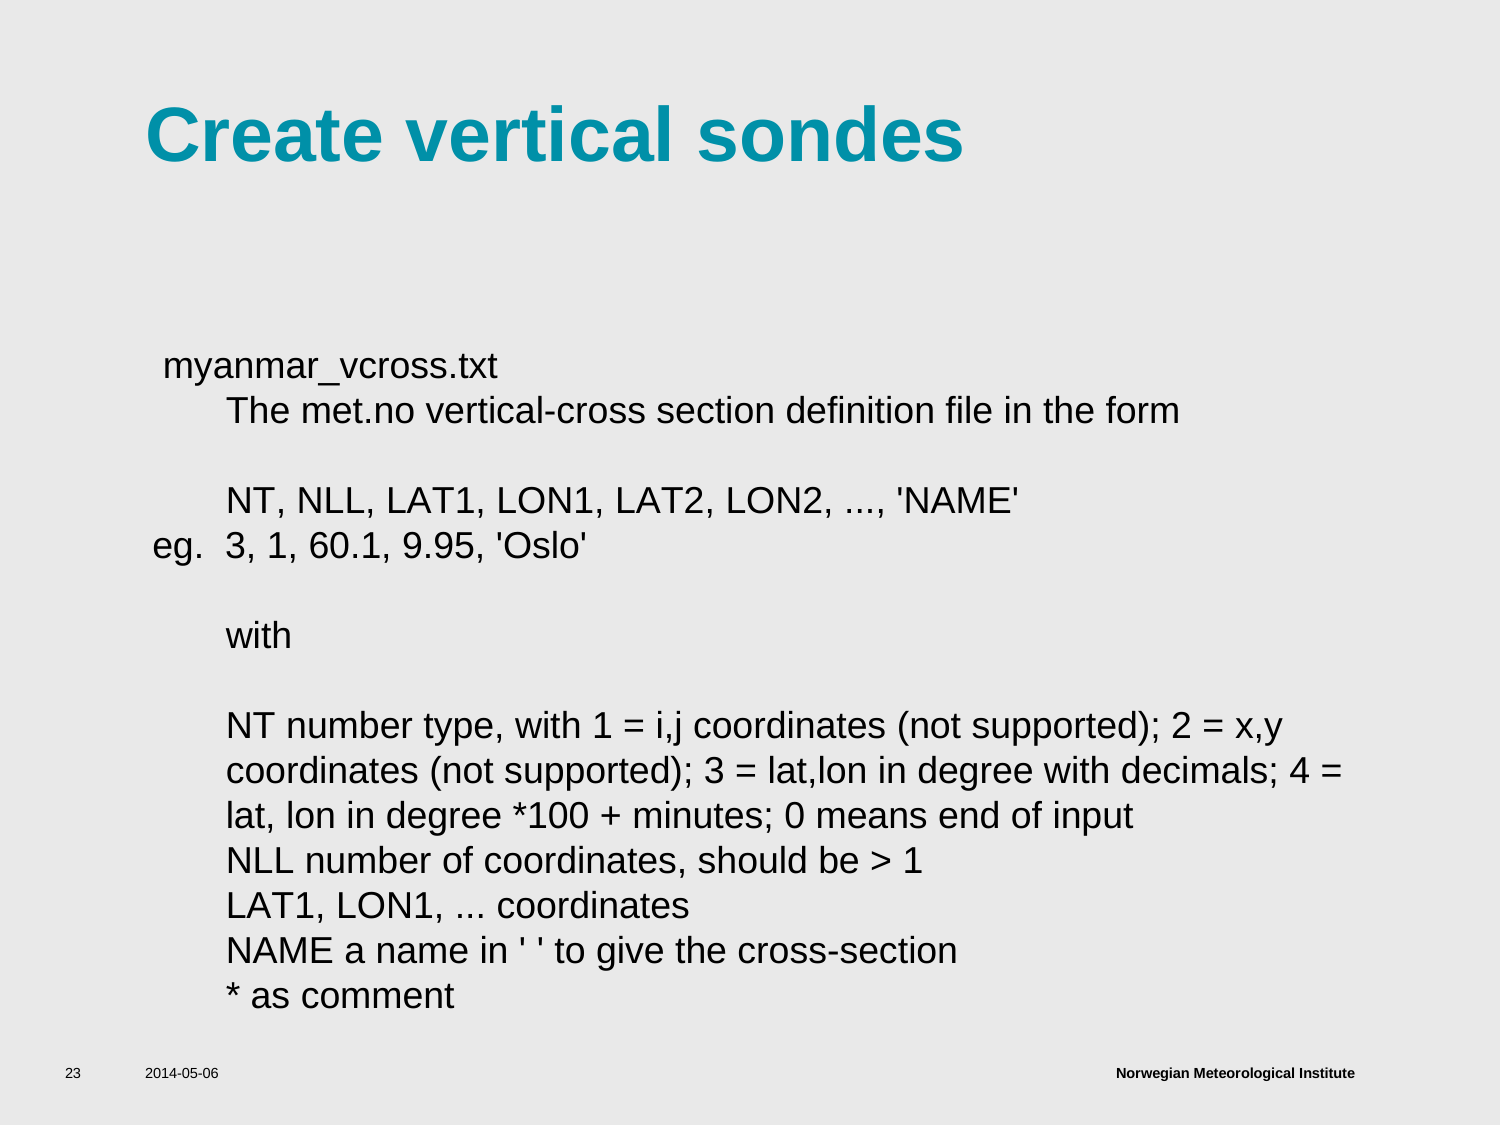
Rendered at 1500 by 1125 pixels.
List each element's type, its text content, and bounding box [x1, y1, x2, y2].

text_box myanmar_vcross.txt The met.no vertical-cross section definition file in the form NT, NLL, LAT1, LON1, LAT2, LON2, ..., 'NAME' eg. 3, 1, 60.1, 9.95, 'Oslo' with NT number type, with 1 = i,j coordinates (not supported); 2 = x,y coordinates (not supported); 3 = lat,lon in degree with decimals; 4 = lat, lon in degree *100 + minutes; 0 means end of input NLL number of coordinates, should be > 1 LAT1, LON1, ... coordinates NAME a name in ' ' to give the cross-section * as comment [137, 333, 1359, 1024]
title Create vertical sondes [145, 83, 1355, 178]
